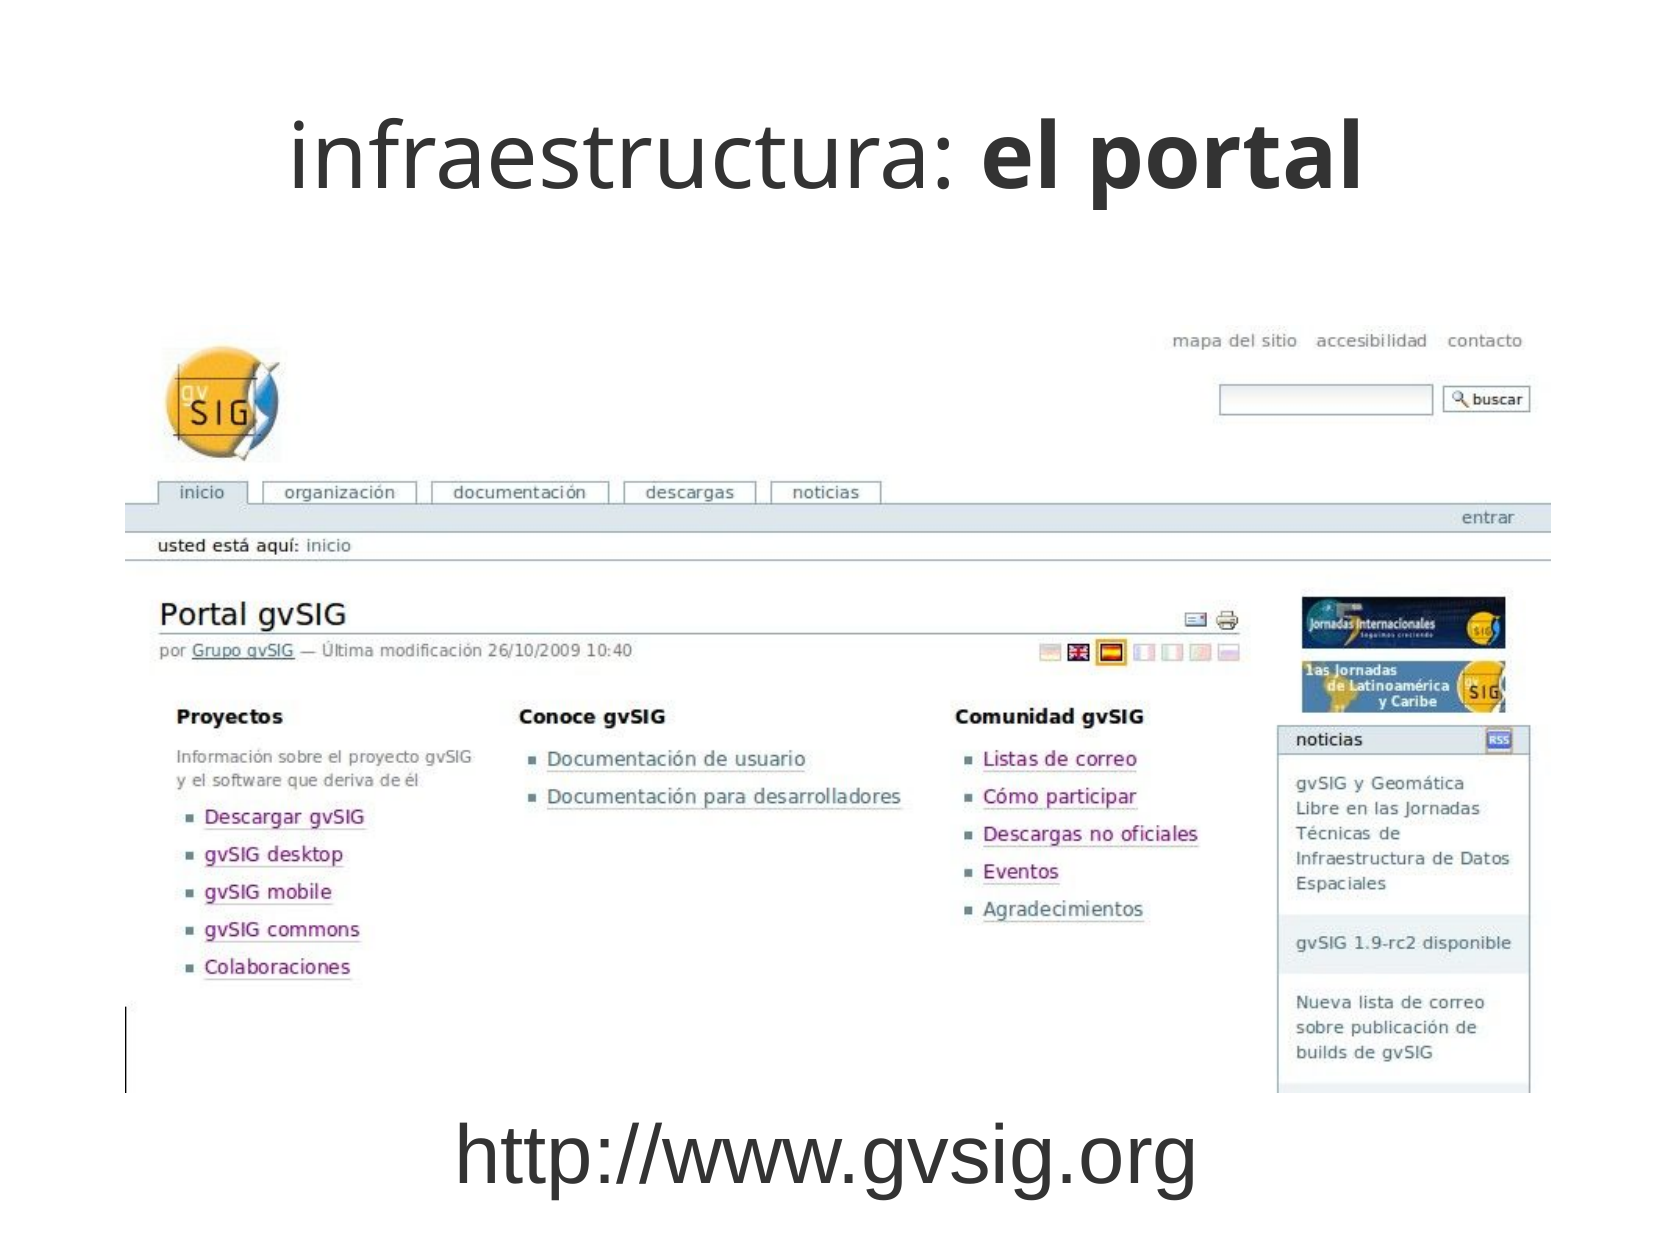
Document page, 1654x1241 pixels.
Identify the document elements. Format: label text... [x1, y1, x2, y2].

title infraestructura: el portal [82, 49, 1571, 257]
picture [125, 325, 1551, 1093]
text_box http://www.gvsig.org [147, 1100, 1507, 1209]
